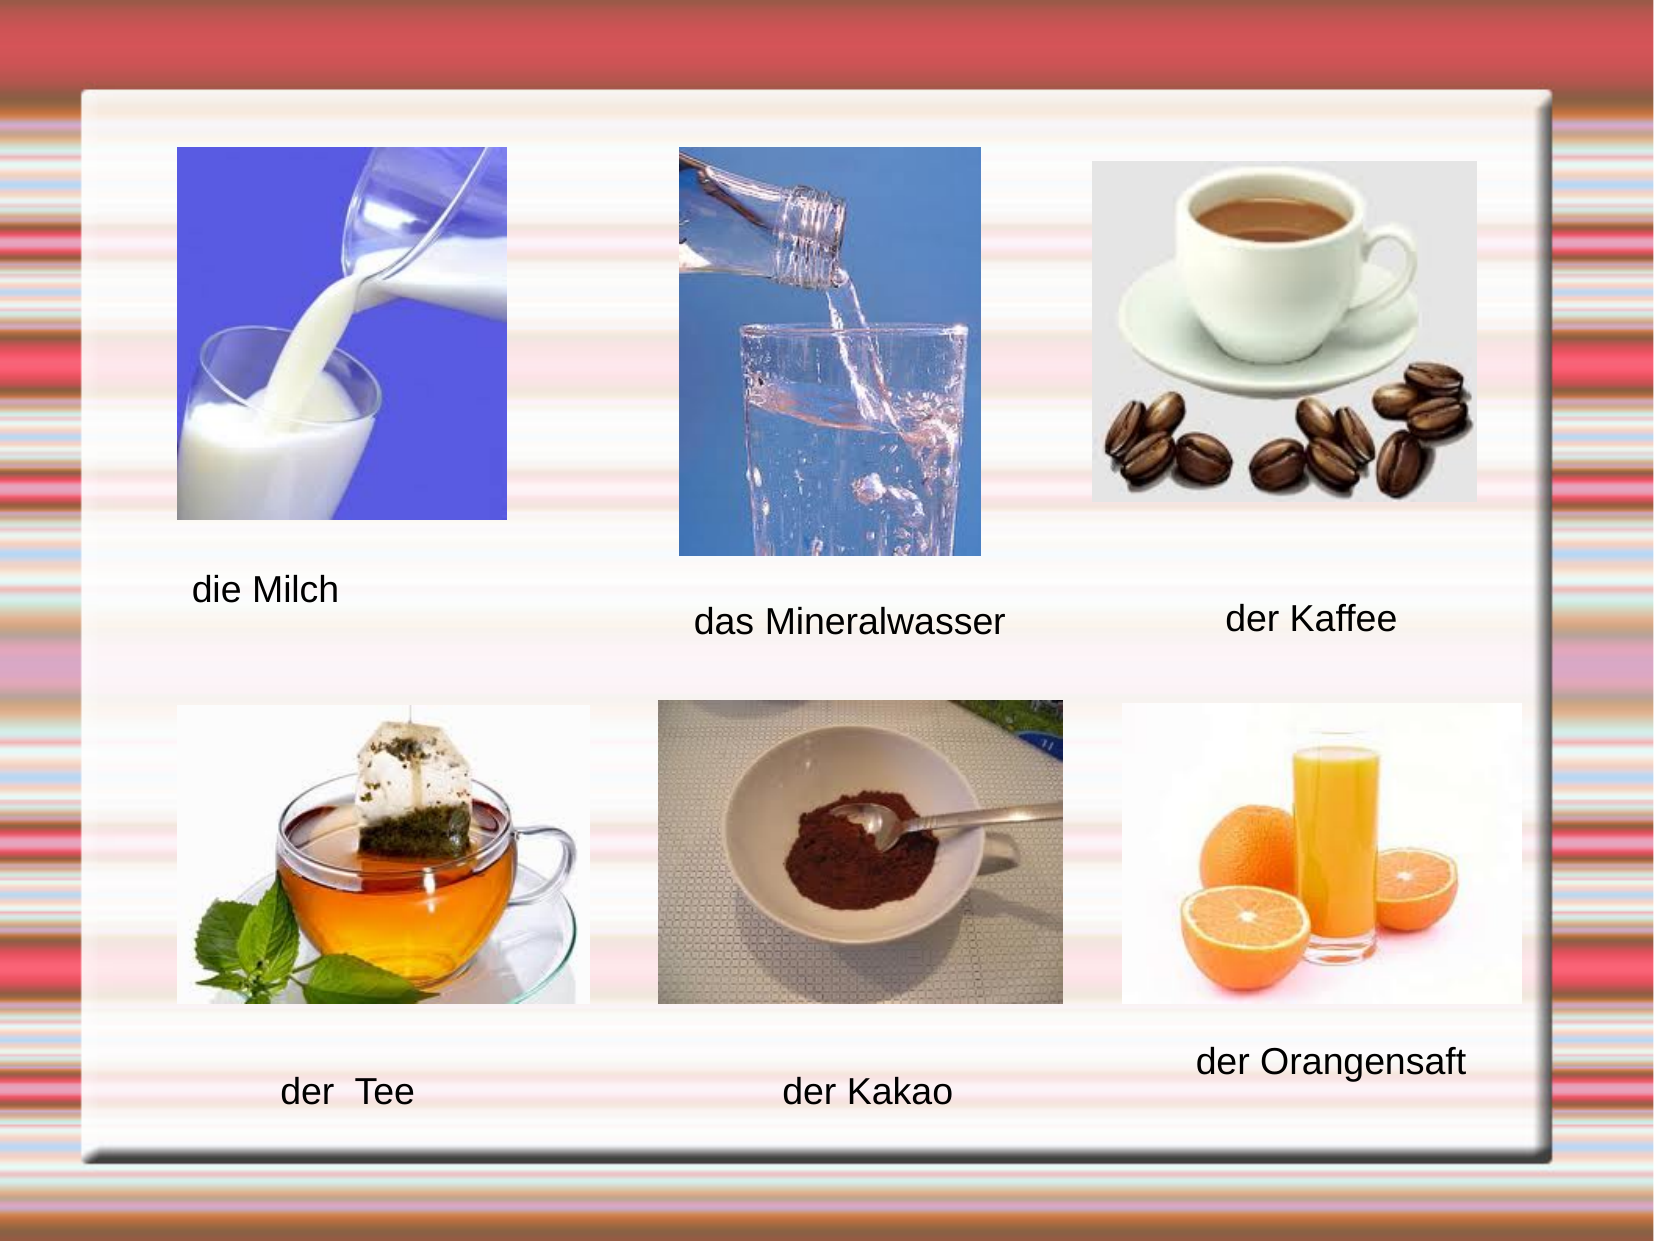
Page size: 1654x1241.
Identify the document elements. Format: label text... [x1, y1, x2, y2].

text_box der Kaffee [1210, 590, 1413, 648]
text_box der Orangensaft [1181, 1033, 1482, 1123]
text_box der Tee [265, 1062, 431, 1120]
text_box der Kakao [767, 1062, 968, 1150]
text_box das Mineralwasser [679, 592, 1020, 680]
text_box die Milch [177, 561, 355, 621]
picture [0, 0, 1654, 1241]
